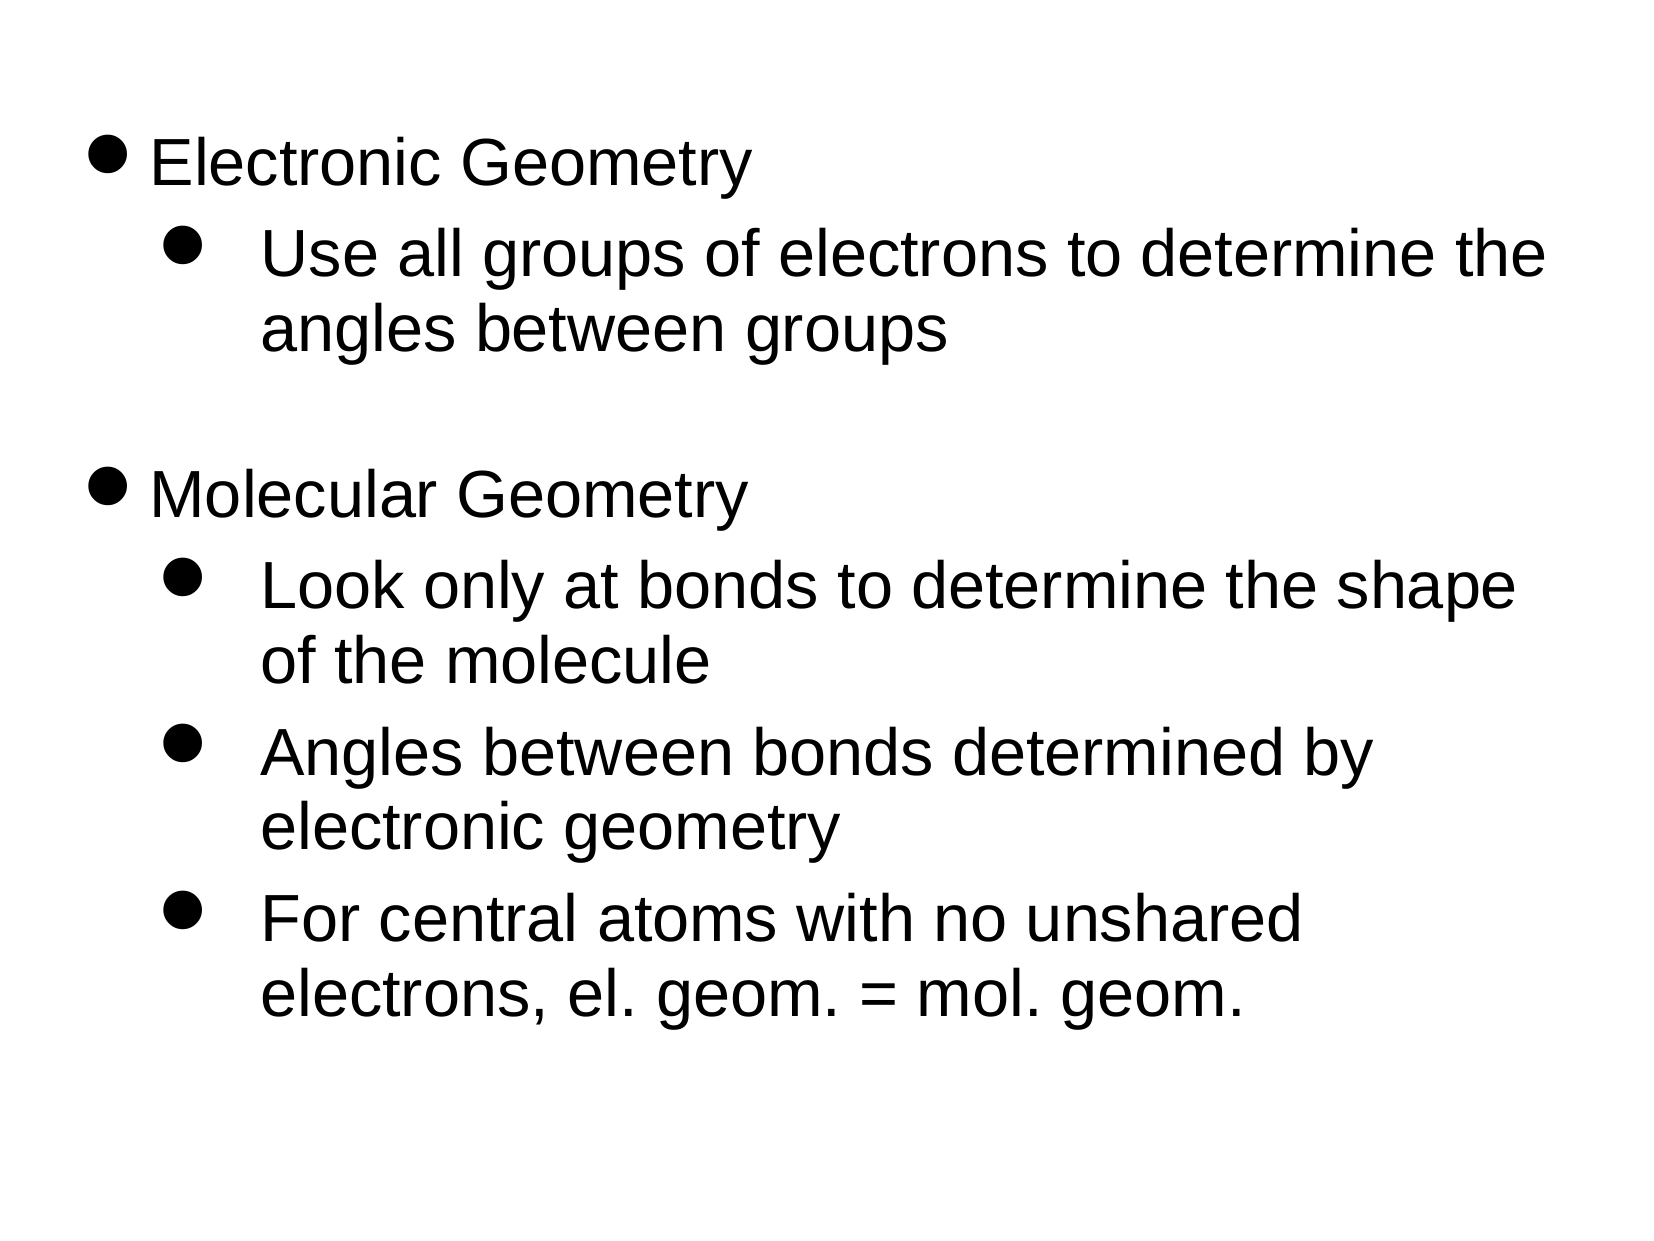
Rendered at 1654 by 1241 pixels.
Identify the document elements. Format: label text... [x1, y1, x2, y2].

text_box Electronic Geometry Use all groups of electrons to determine the angles between groups Molecular Geometry Look only at bonds to determine the shape of the molecule Angles between bonds determined by electronic geometry For central atoms with no unshared electrons, el. geom. = mol. geom. [82, 46, 1569, 1109]
